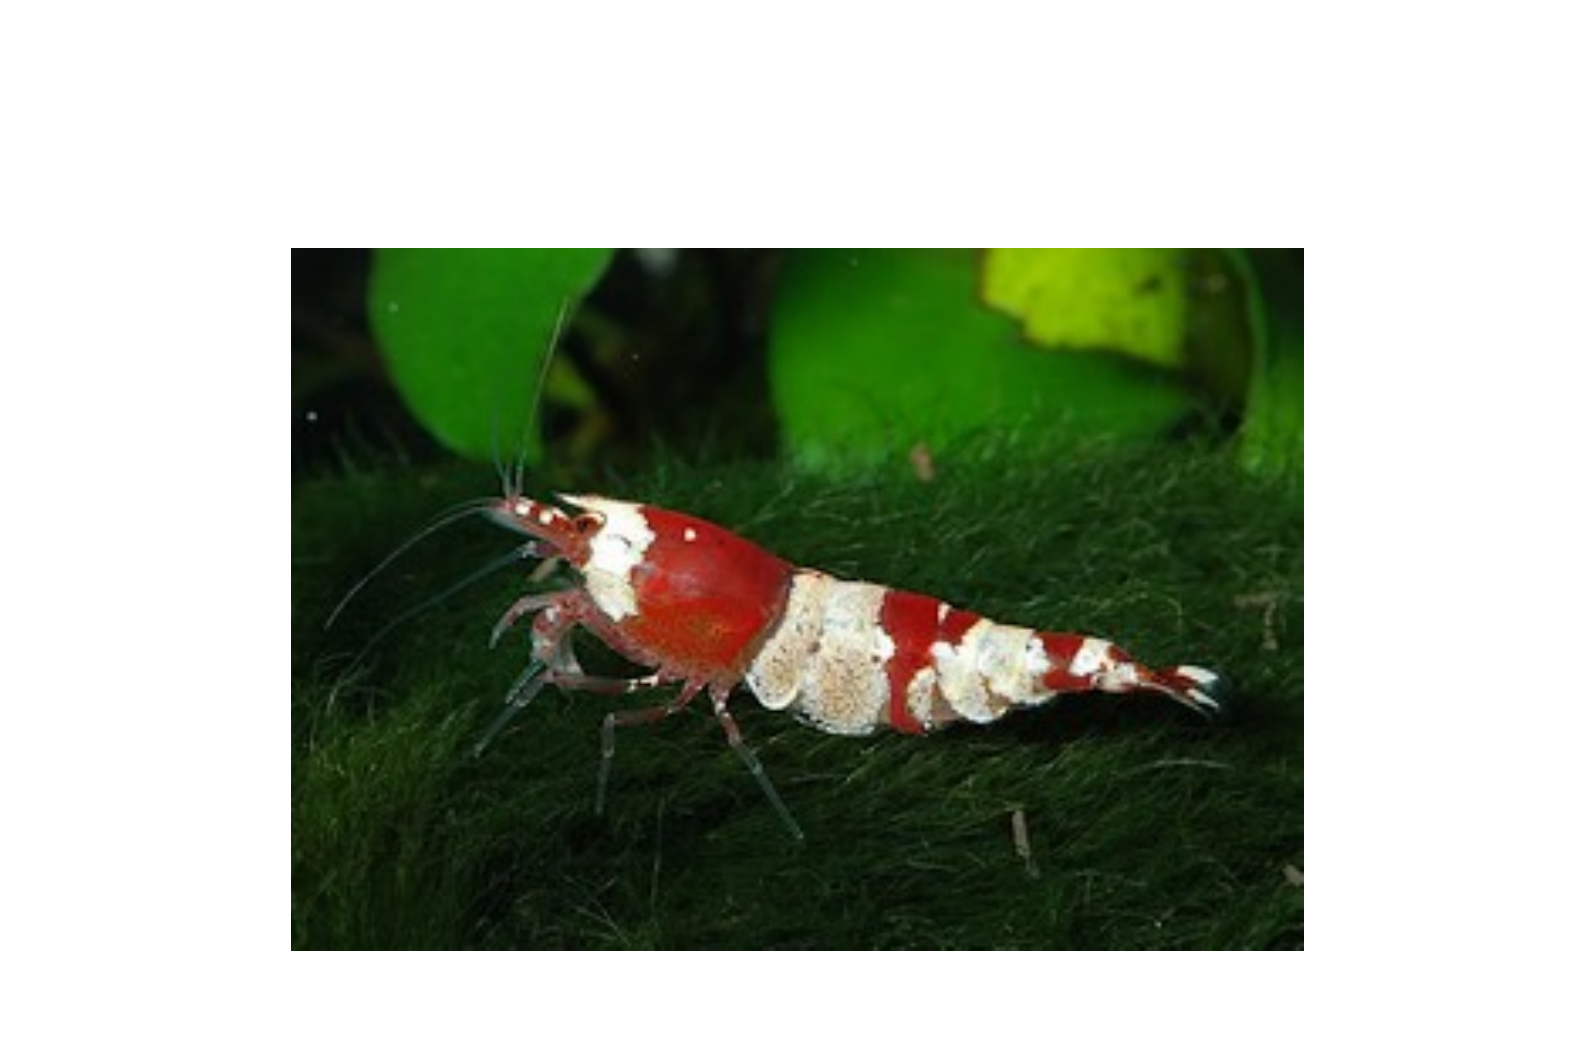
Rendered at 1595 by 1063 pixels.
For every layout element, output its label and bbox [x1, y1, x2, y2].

picture [291, 248, 1304, 951]
